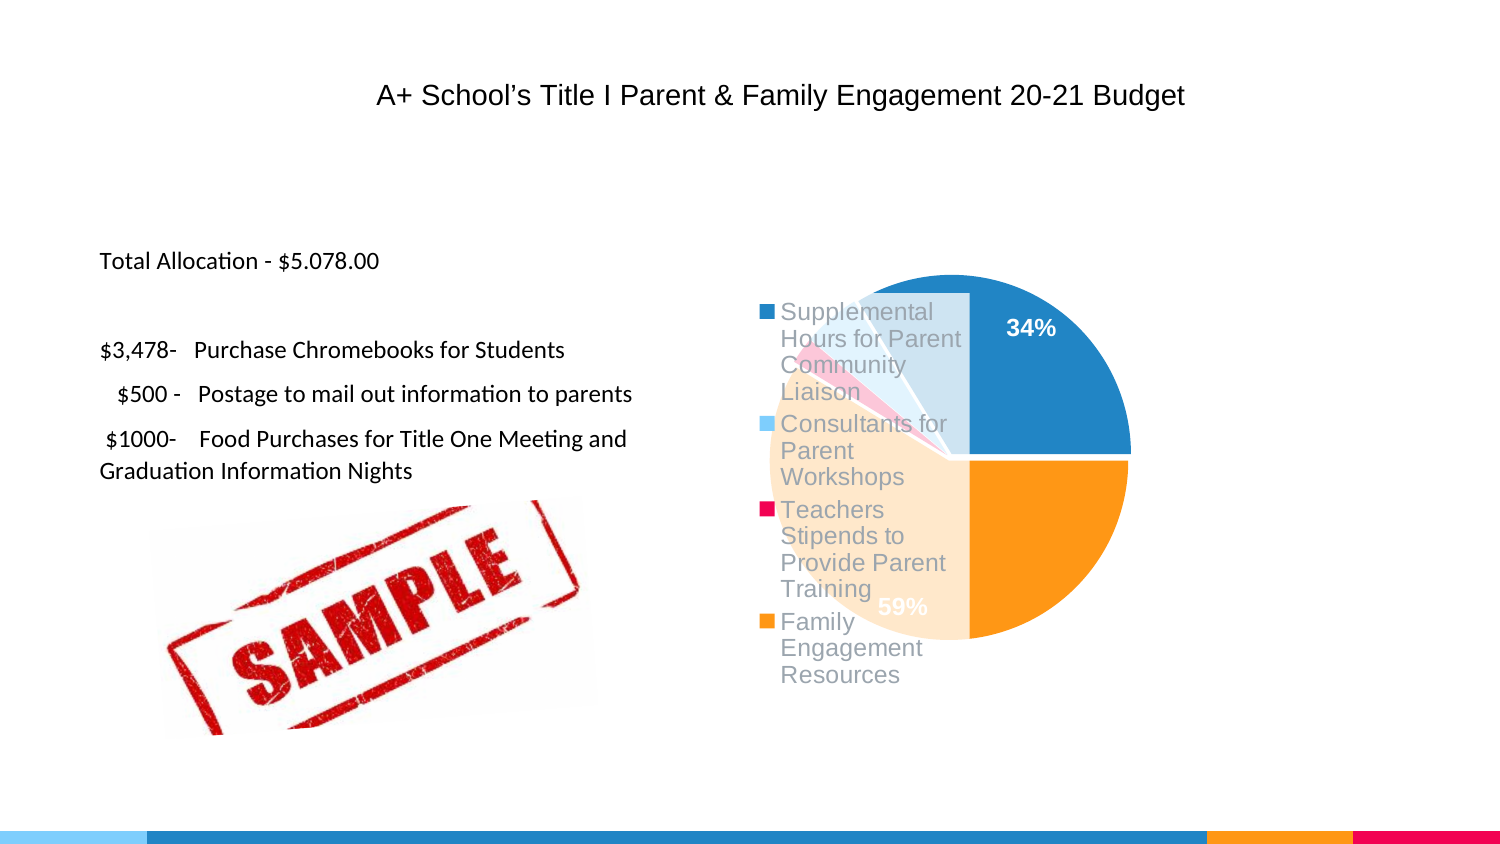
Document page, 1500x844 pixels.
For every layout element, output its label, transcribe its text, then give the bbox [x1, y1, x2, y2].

chart [727, 118, 1378, 785]
picture [149, 497, 598, 739]
text_box A+ School’s Title I Parent & Family Engagement 20-21 Budget [361, 68, 1250, 119]
text_box Total Allocation - $5.078.00 $3,478- Purchase Chromebooks for Students $500 - Postage to mail out information to parents $1000- Food Purchases for Title One Meeting and Graduation Information Nights [85, 235, 727, 492]
